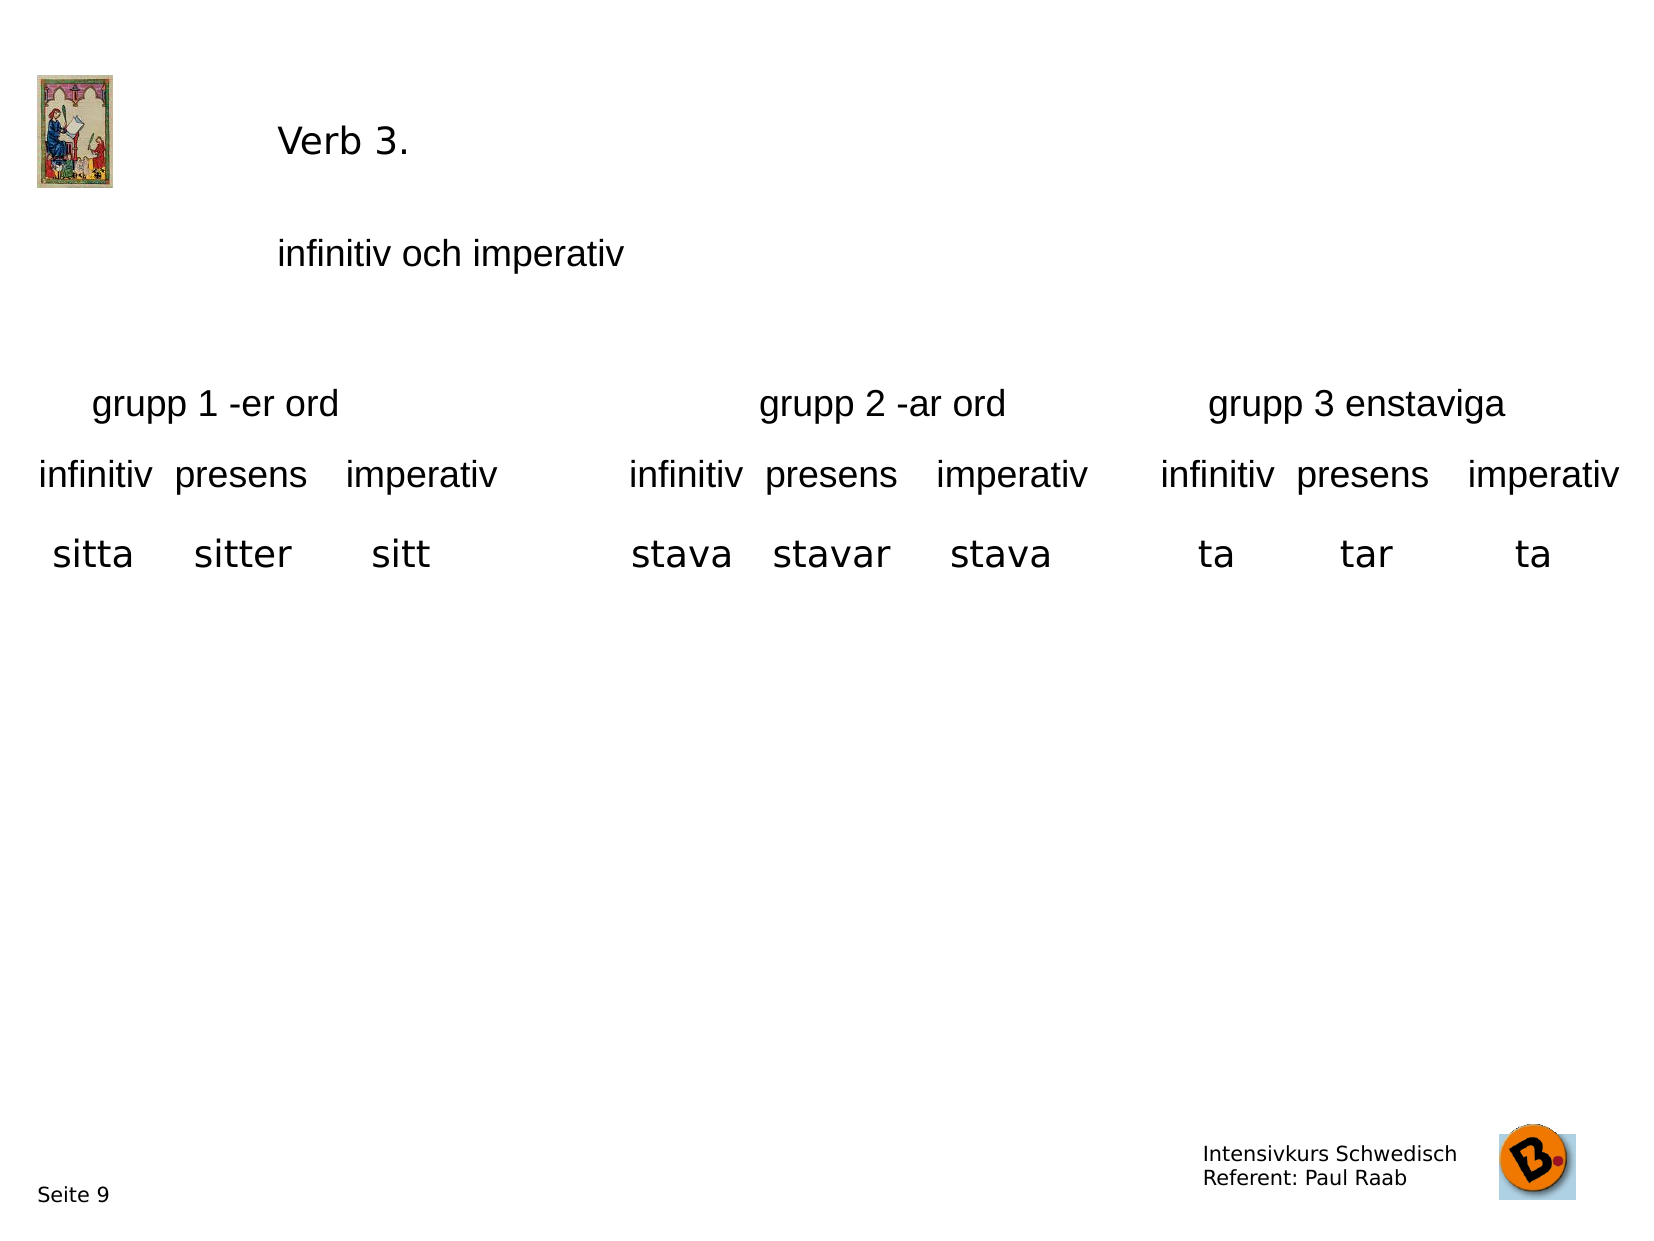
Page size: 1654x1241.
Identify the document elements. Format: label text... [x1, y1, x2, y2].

picture [37, 75, 113, 188]
text_box presens [750, 446, 921, 503]
text_box presens [159, 446, 331, 503]
text_box infinitiv [614, 446, 750, 503]
text_box Verb 3. [262, 112, 601, 171]
text_box imperativ [1453, 446, 1638, 503]
text_box sitta [37, 525, 150, 584]
text_box stava [616, 525, 749, 584]
text_box sitt [356, 525, 446, 584]
text_box presens [1281, 446, 1453, 503]
text_box grupp 3 enstaviga [1193, 375, 1531, 432]
text_box sitter [179, 525, 307, 584]
text_box ta [1500, 525, 1568, 584]
text_box grupp 2 -ar ord [744, 375, 1082, 432]
text_box stavar [758, 525, 906, 584]
text_box imperativ [921, 446, 1106, 503]
text_box stava [935, 525, 1068, 584]
text_box tar [1324, 525, 1408, 584]
text_box infinitiv [23, 446, 159, 503]
text_box infinitiv och imperativ [262, 225, 676, 282]
picture [1499, 1124, 1576, 1200]
text_box infinitiv [1145, 446, 1281, 503]
text_box ta [1183, 525, 1251, 584]
text_box imperativ [331, 446, 516, 503]
text_box grupp 1 -er ord [77, 375, 415, 432]
